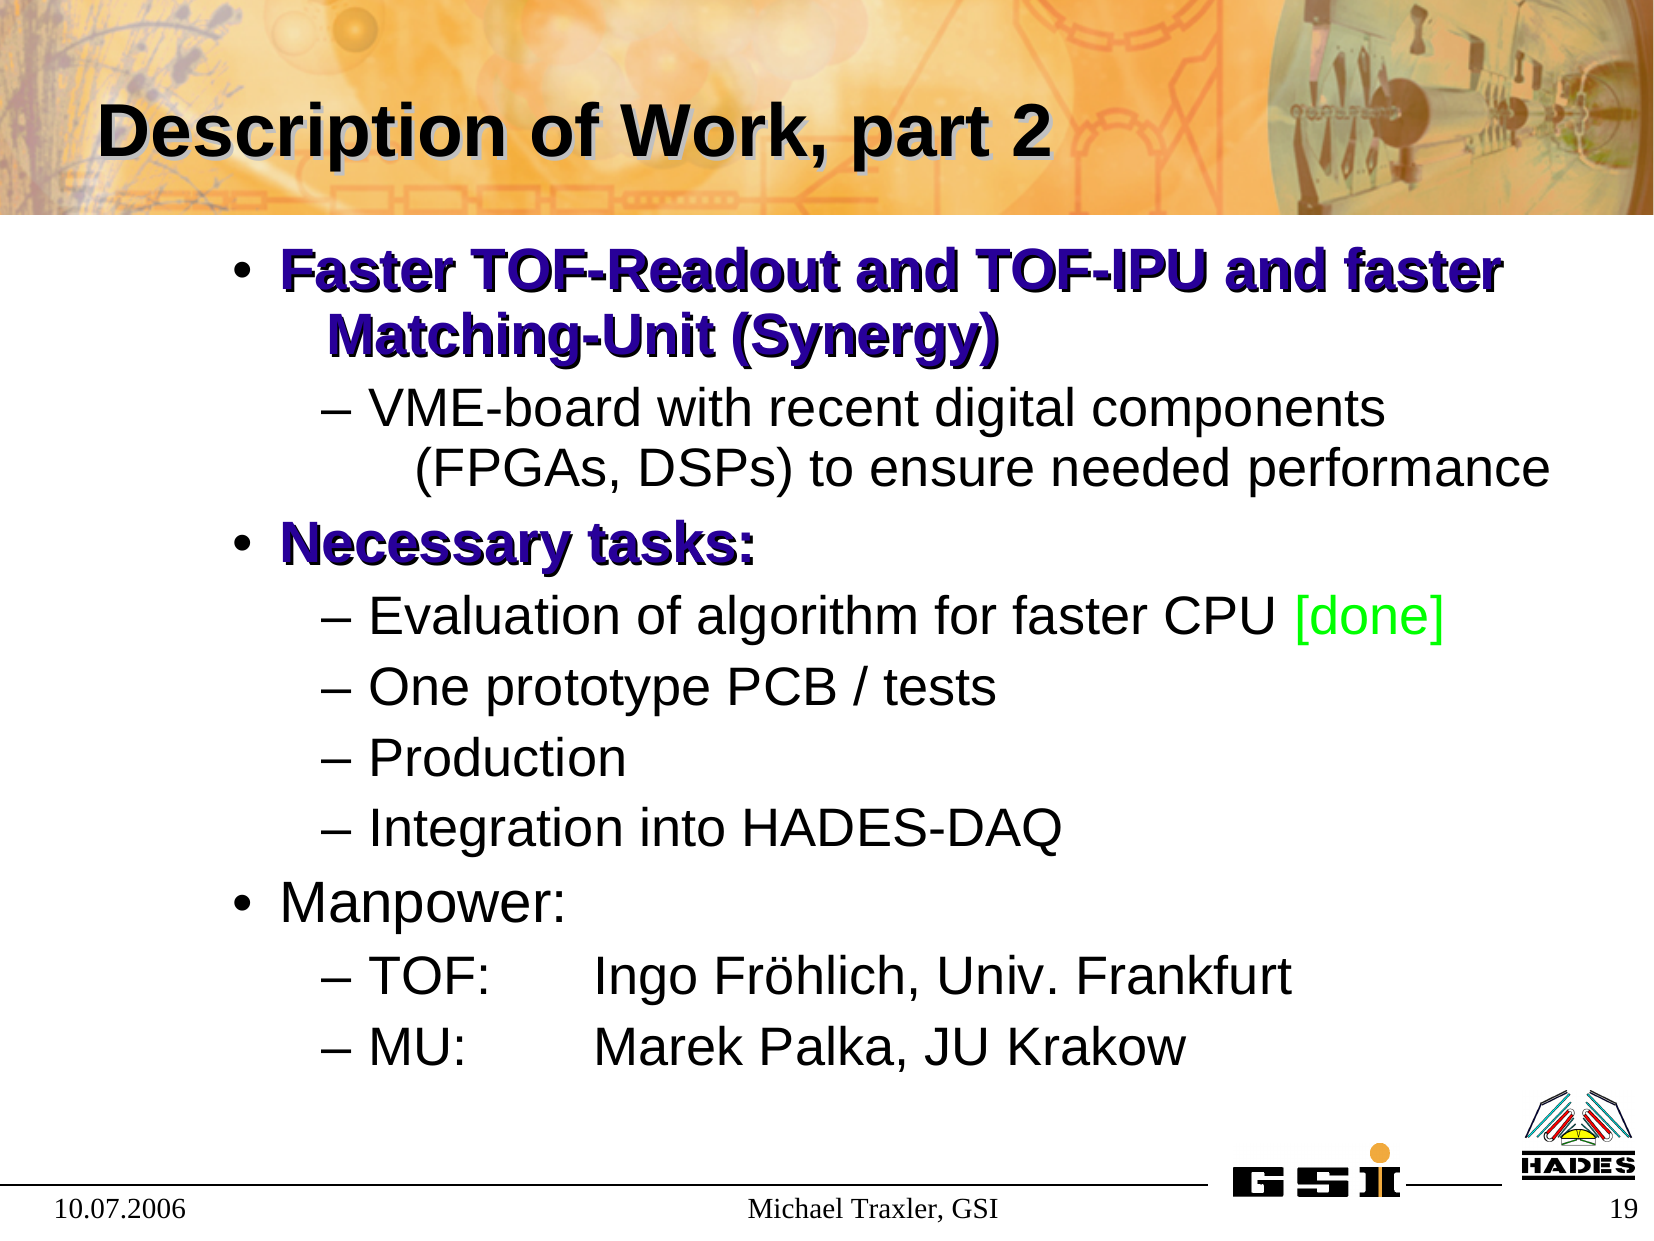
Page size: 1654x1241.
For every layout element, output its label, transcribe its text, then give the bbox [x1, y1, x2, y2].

picture [0, 0, 1654, 215]
picture [1522, 1090, 1635, 1180]
title Description of Work, part 2 [96, 27, 1502, 235]
picture [1233, 1163, 1400, 1197]
list Faster TOF-Readout and TOF-IPU and faster Matching-Unit (Synergy) VME-board with recent digital components (FPGAs, DSPs) to ensure needed performance Necessary tasks: Evaluation of algorithm for faster CPU [done] One prototype PCB / tests Production Integration into HADES-DAQ Manpower: TOF: Ingo Fröhlich, Univ. Frankfurt MU: Marek Palka, JU Krakow [82, 236, 1571, 1163]
